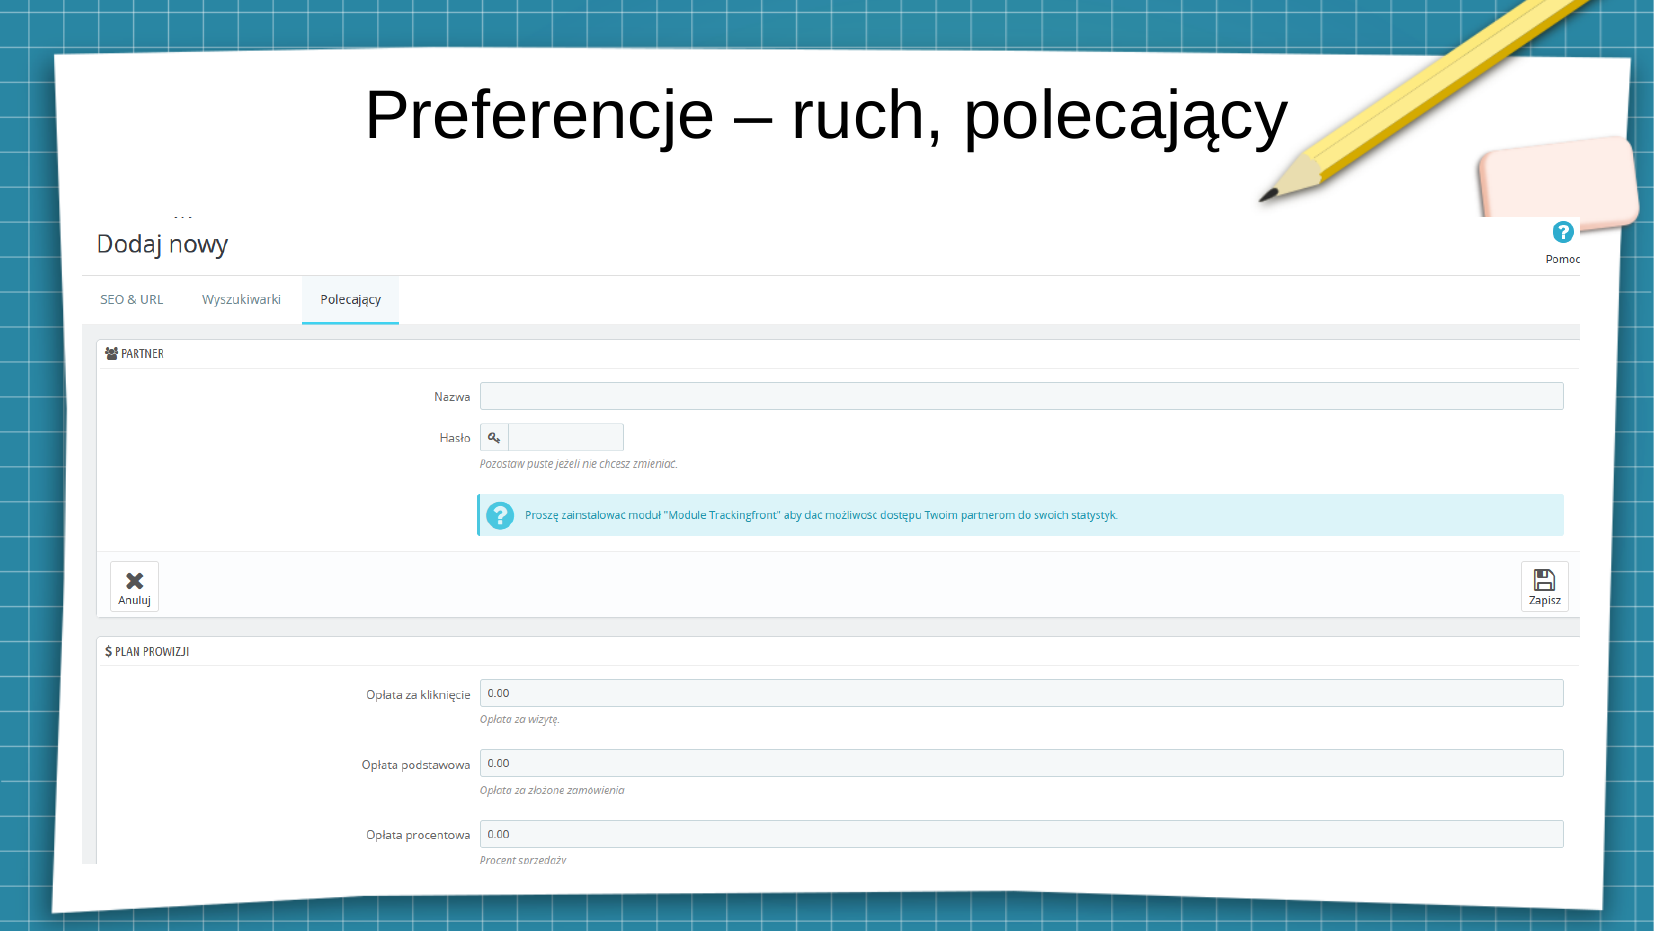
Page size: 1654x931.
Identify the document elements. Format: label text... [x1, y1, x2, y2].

picture [0, 0, 1654, 931]
title Preferencje – ruch, polecający [82, 37, 1571, 193]
